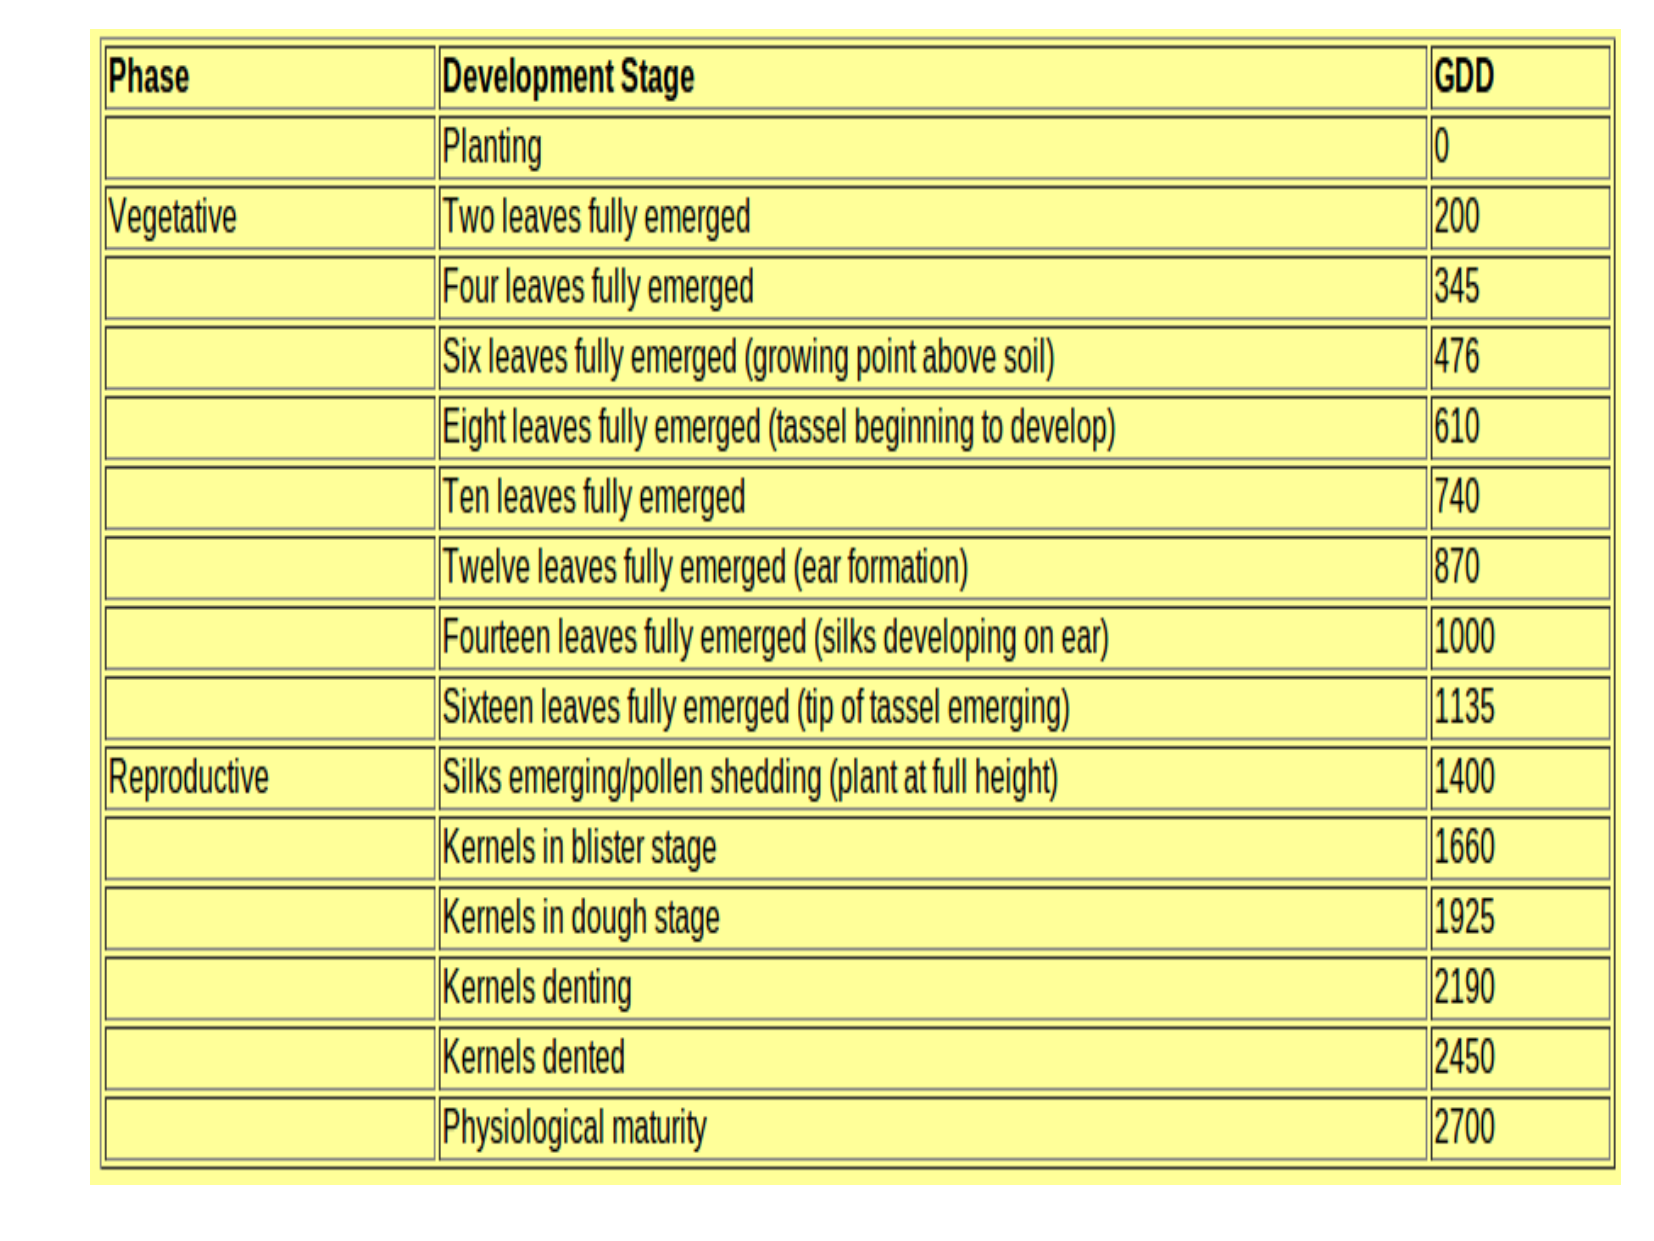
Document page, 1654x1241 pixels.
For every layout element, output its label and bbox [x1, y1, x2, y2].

picture [90, 29, 1621, 1186]
